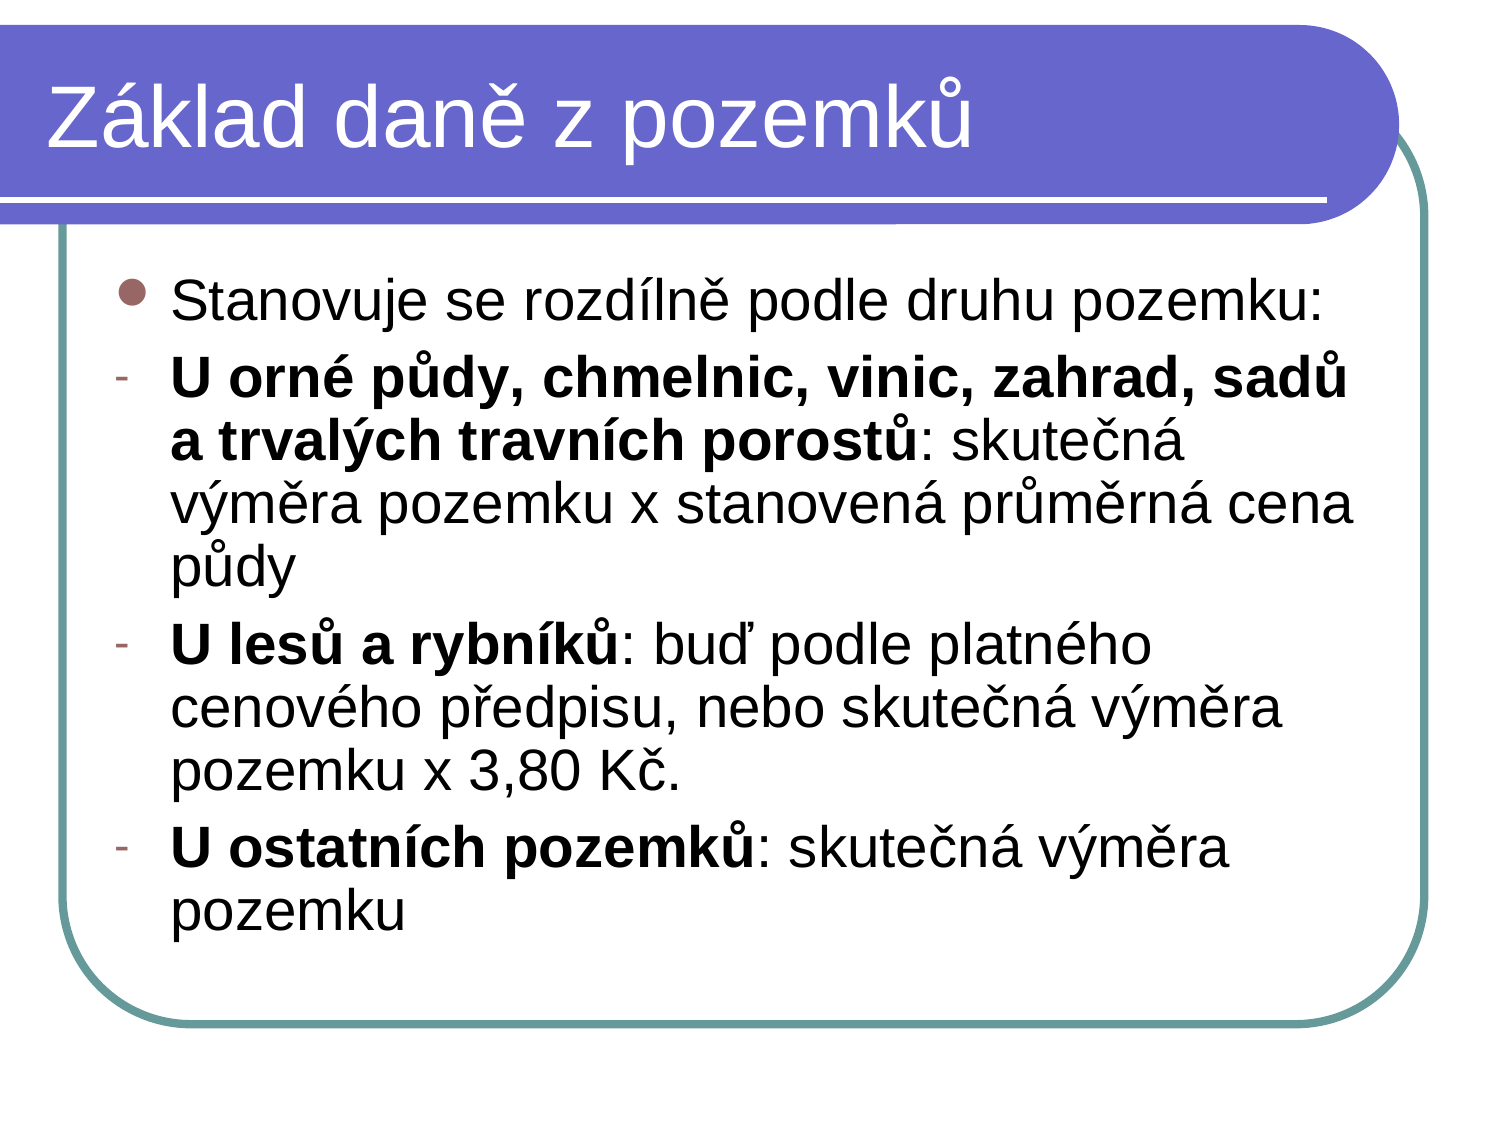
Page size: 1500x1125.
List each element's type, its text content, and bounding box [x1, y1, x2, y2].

title Základ daně z pozemků [31, 37, 1347, 188]
list Stanovuje se rozdílně podle druhu pozemku: U orné půdy, chmelnic, vinic, zahrad, sadů a trvalých travních porostů: skutečná výměra pozemku x stanovená průměrná cena půdy U lesů a rybníků: buď podle platného cenového předpisu, nebo skutečná výměra pozemku x 3,80 Kč. U ostatních pozemků: skutečná výměra pozemku [99, 262, 1401, 988]
